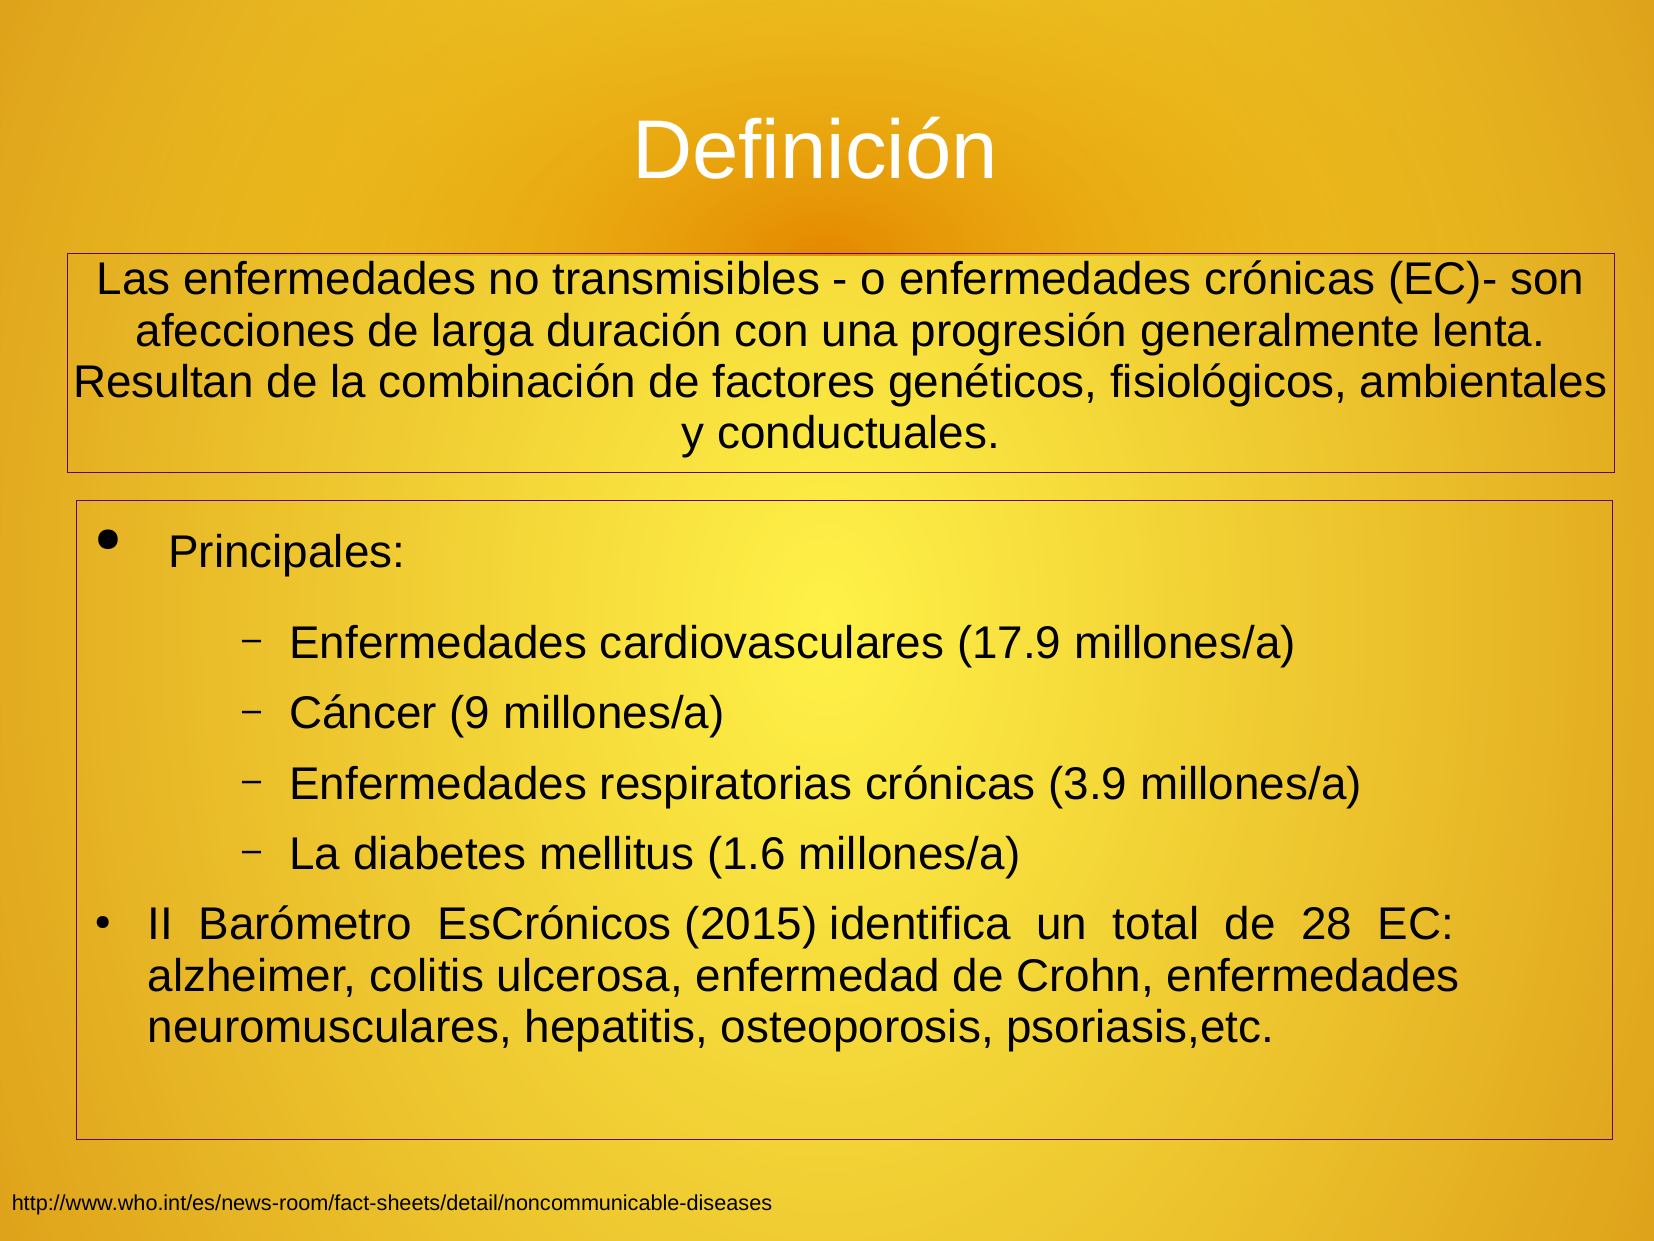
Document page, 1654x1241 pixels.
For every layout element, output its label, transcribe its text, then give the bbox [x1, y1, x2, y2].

text_box Las enfermedades no transmisibles - o enfermedades crónicas (EC)- son afecciones de larga duración con una progresión generalmente lenta. Resultan de la combinación de factores genéticos, fisiológicos, ambientales y conductuales. [67, 253, 1615, 473]
title Definición [82, 47, 1571, 252]
text_box http://www.who.int/es/news-room/fact-sheets/detail/noncommunicable-diseases [11, 1191, 839, 1235]
list Principales: Enfermedades cardiovasculares (17.9 millones/a) Cáncer (9 millones/a) Enfermedades respiratorias crónicas (3.9 millones/a) La diabetes mellitus (1.6 millones/a) II Barómetro EsCrónicos (2015) identifica un total de 28 EC: alzheimer, colitis ulcerosa, enfermedad de Crohn, enfermedades neuromusculares, hepatitis, osteoporosis, psoriasis,etc. [76, 500, 1613, 1140]
